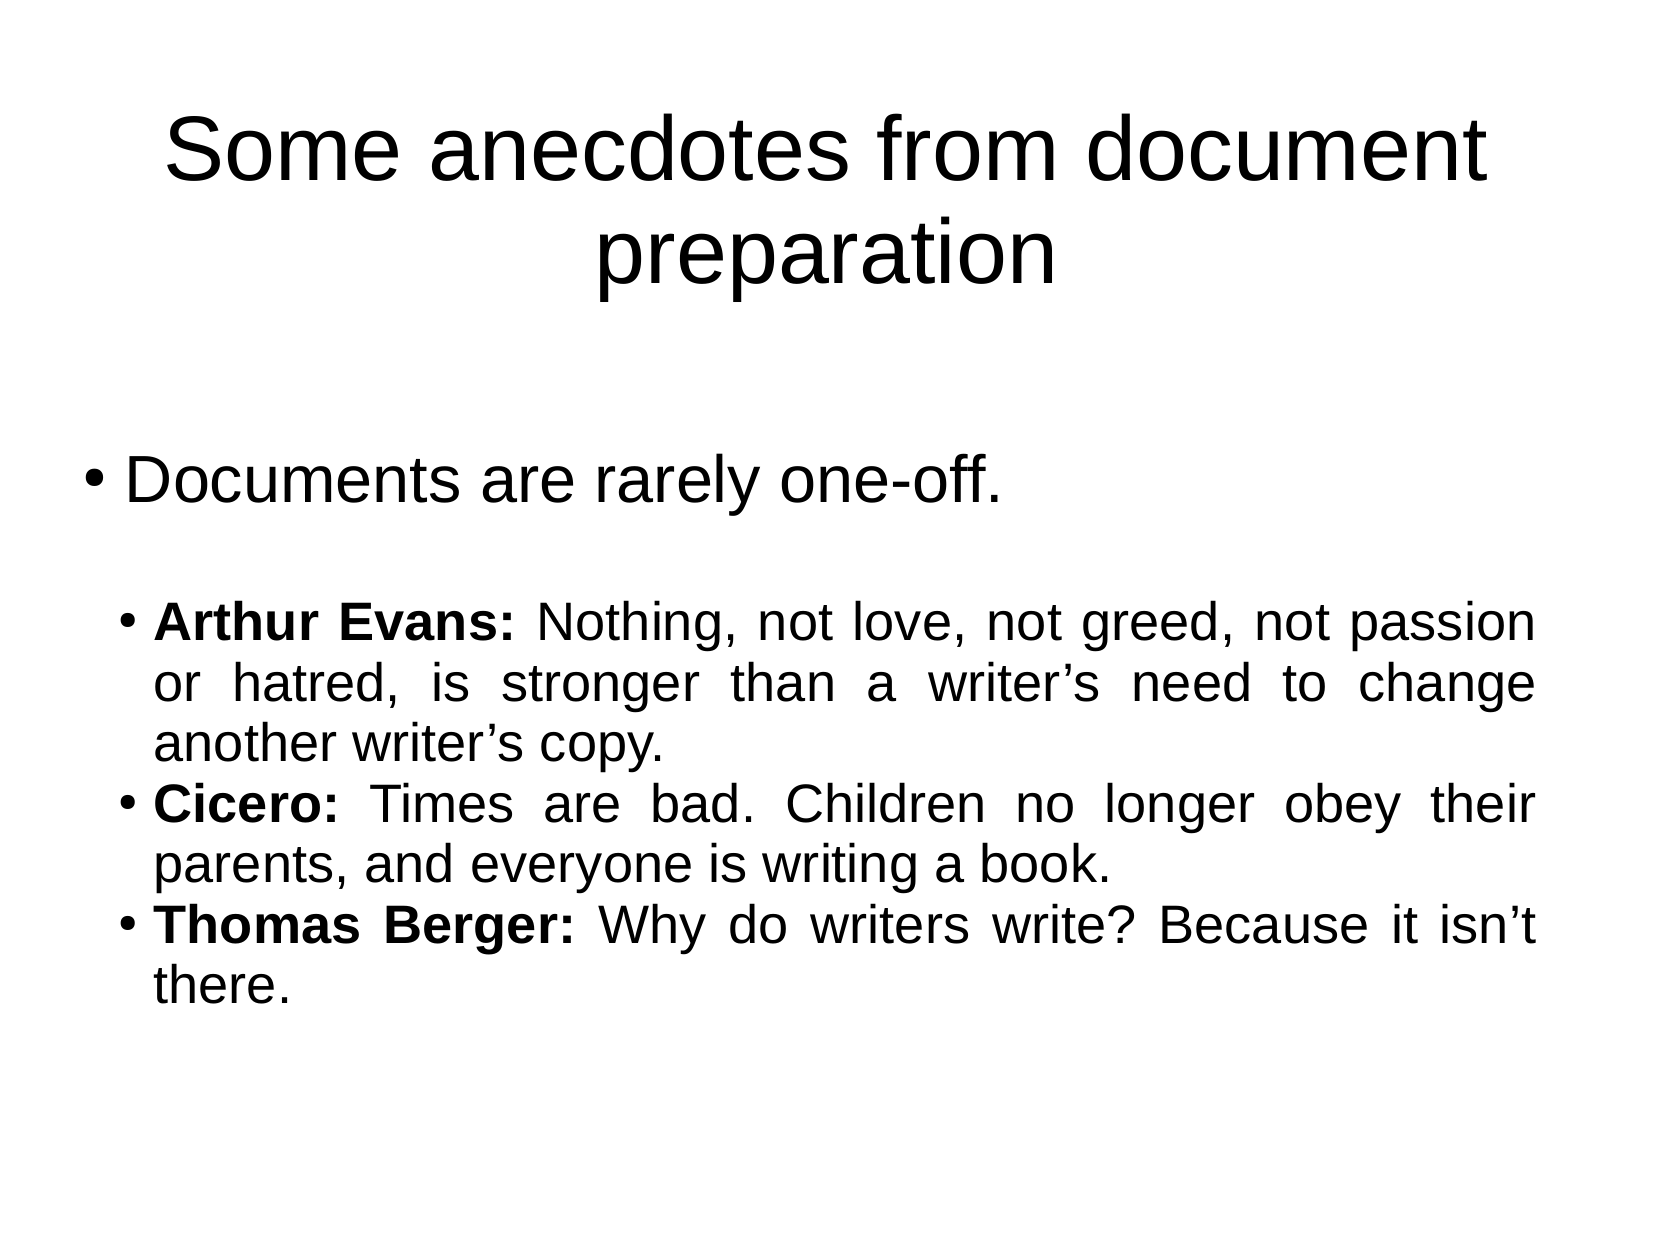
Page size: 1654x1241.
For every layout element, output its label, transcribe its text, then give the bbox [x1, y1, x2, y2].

title Some anecdotes from document preparation [82, 96, 1571, 304]
subtitle Documents are rarely one-off. Arthur Evans: Nothing, not love, not greed, not passion or hatred, is stronger than a writer’s need to change another writer’s copy. Cicero: Times are bad. Children no longer obey their parents, and everyone is writing a book. Thomas Berger: Why do writers write? Because it isn’t there. [82, 280, 1538, 1239]
